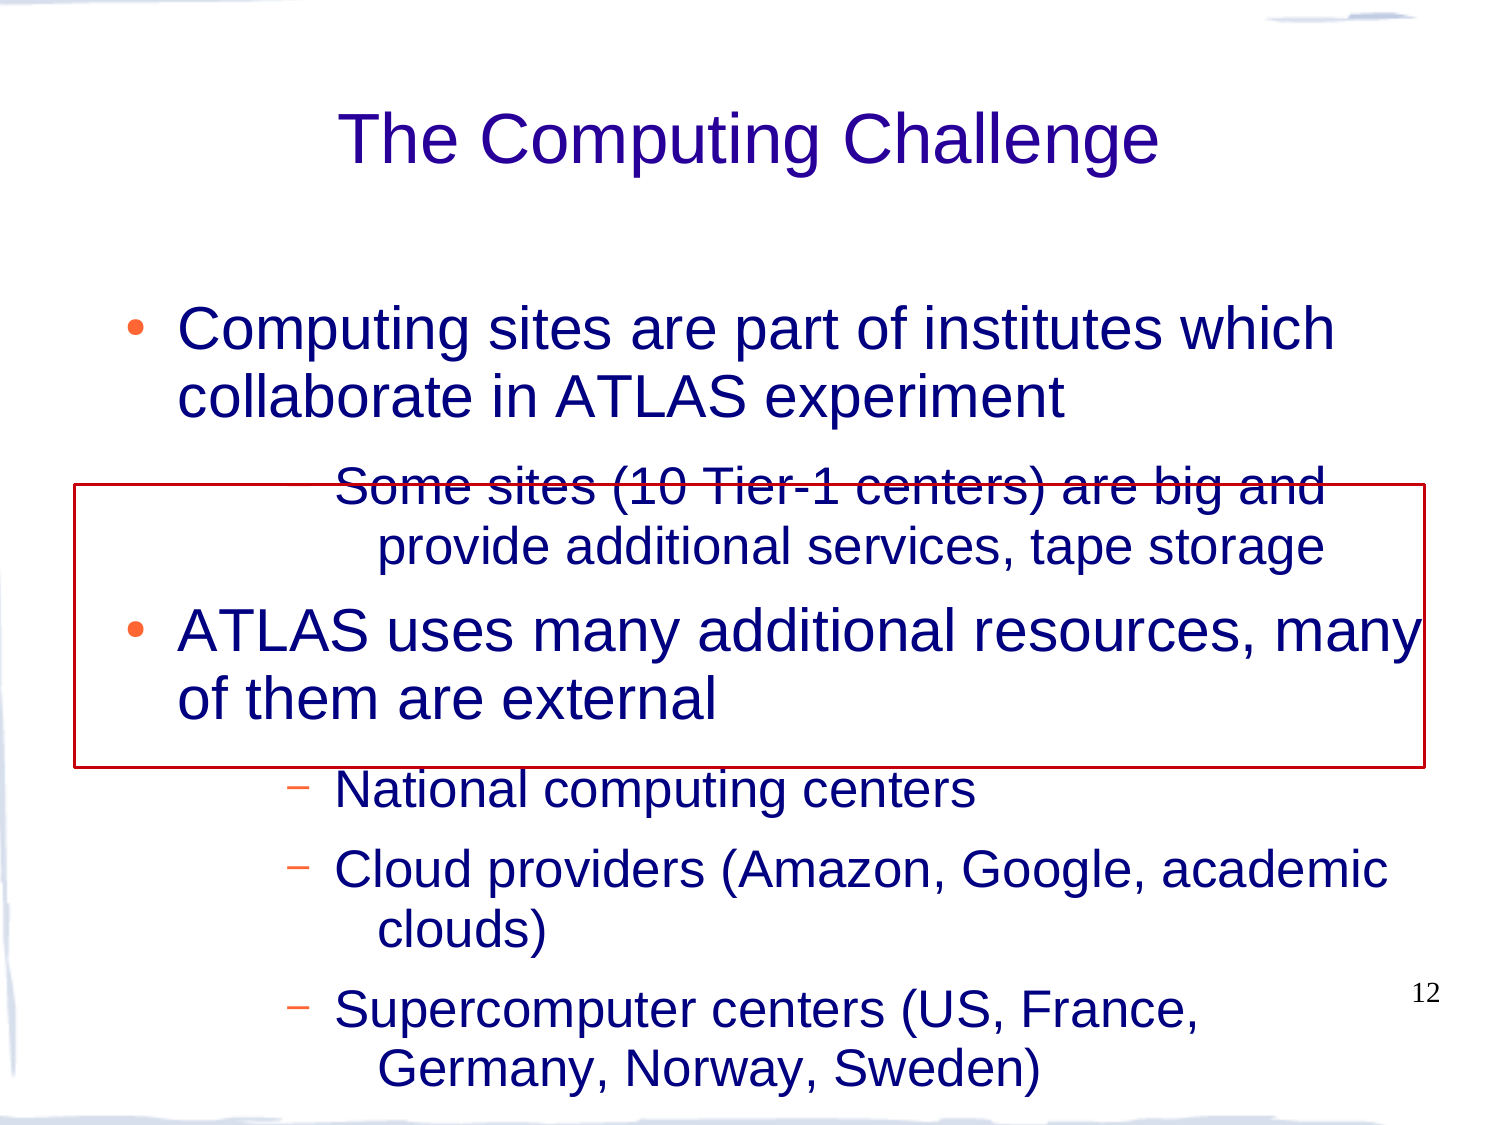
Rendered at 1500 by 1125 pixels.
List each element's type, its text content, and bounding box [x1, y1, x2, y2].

list Computing sites are part of institutes which collaborate in ATLAS experiment Some sites (10 Tier-1 centers) are big and provide additional services, tape storage ATLAS uses many additional resources, many of them are external National computing centers Cloud providers (Amazon, Google, academic clouds) Supercomputer centers (US, France, Germany, Norway, Sweden) Opportunistic resources enabled the big success in 2012 – the Higgs discovery [107, 294, 1425, 483]
picture [0, 0, 1500, 1125]
title The Computing Challenge [75, 44, 1425, 233]
list Computing sites are part of institutes which collaborate in ATLAS experiment Some sites (10 Tier-1 centers) are big and provide additional services, tape storage ATLAS uses many additional resources, many of them are external National computing centers Cloud providers (Amazon, Google, academic clouds) Supercomputer centers (US, France, Germany, Norway, Sweden) Opportunistic resources enabled the big success in 2012 – the Higgs discovery [107, 486, 1423, 766]
list Computing sites are part of institutes which collaborate in ATLAS experiment Some sites (10 Tier-1 centers) are big and provide additional services, tape storage ATLAS uses many additional resources, many of them are external National computing centers Cloud providers (Amazon, Google, academic clouds) Supercomputer centers (US, France, Germany, Norway, Sweden) Opportunistic resources enabled the big success in 2012 – the Higgs discovery [107, 769, 1425, 948]
